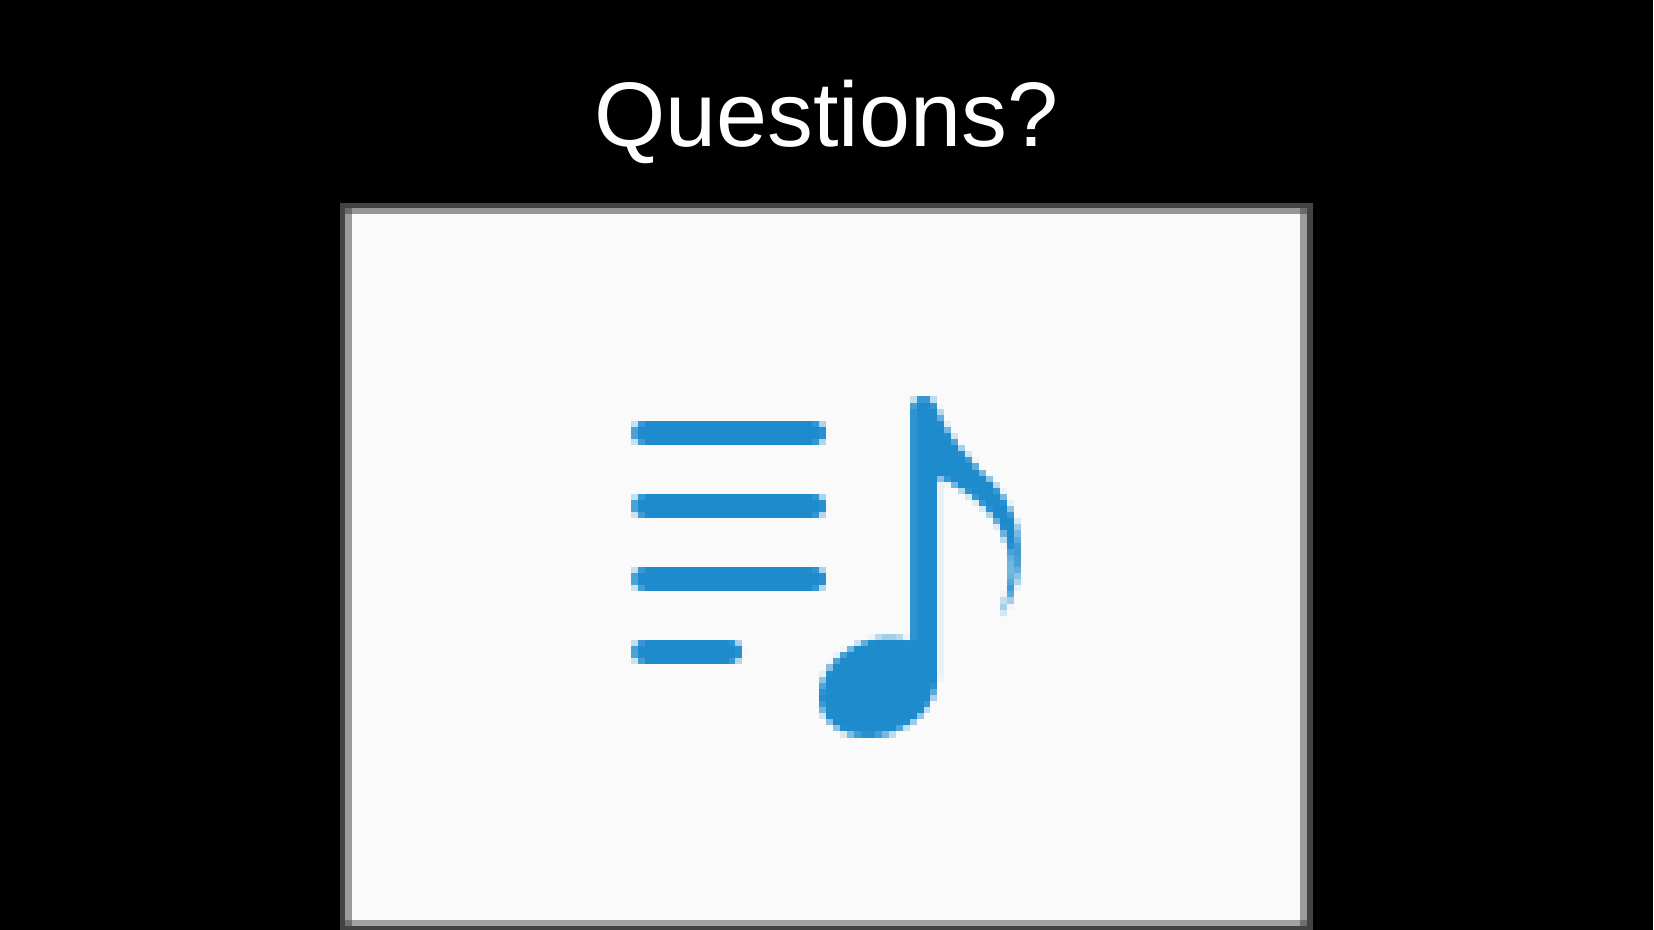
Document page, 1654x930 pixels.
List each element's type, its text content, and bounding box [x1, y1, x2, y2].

title Questions? [82, 37, 1571, 193]
text_box [339, 201, 1315, 930]
